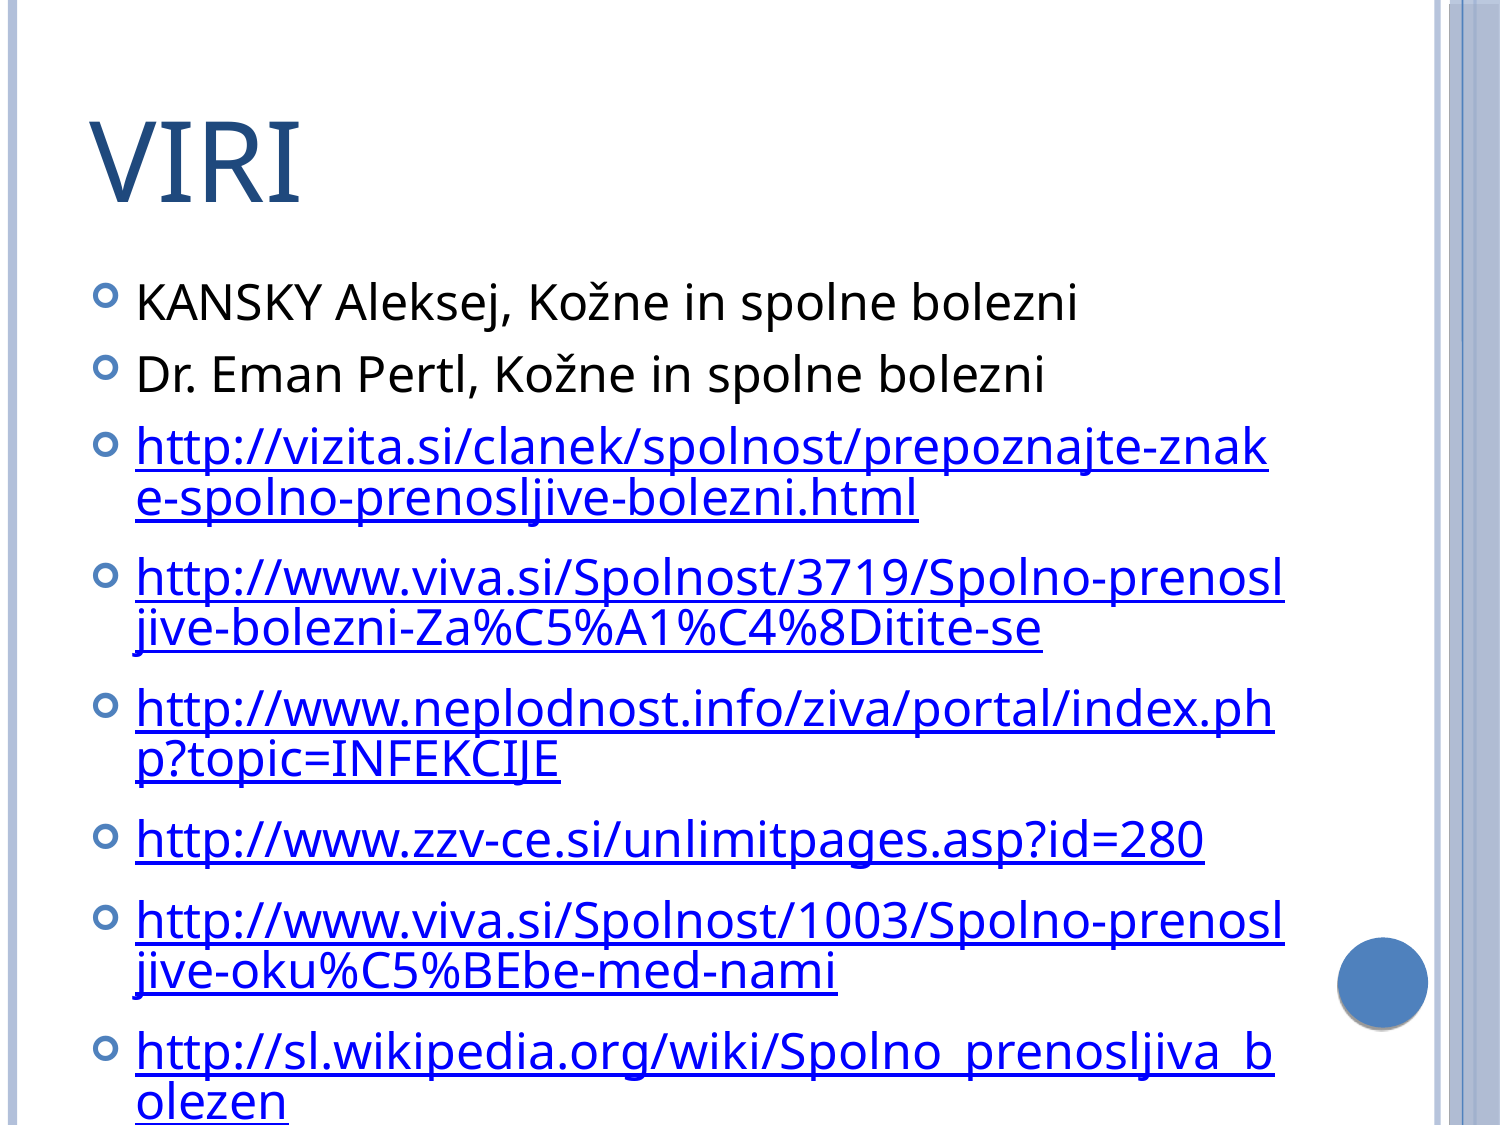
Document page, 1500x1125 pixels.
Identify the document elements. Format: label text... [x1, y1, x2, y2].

title viri [75, 45, 1300, 233]
list KANSKY Aleksej, Kožne in spolne bolezni Dr. Eman Pertl, Kožne in spolne bolezni http://vizita.si/clanek/spolnost/prepoznajte-znake-spolno-prenosljive-bolezni.html http://www.viva.si/Spolnost/3719/Spolno-prenosljive-bolezni-Za%C5%A1%C4%8Ditite-se http://www.neplodnost.info/ziva/portal/index.php?topic=INFEKCIJE http://www.zzv-ce.si/unlimitpages.asp?id=280 http://www.viva.si/Spolnost/1003/Spolno-prenosljive-oku%C5%BEbe-med-nami http://sl.wikipedia.org/wiki/Spolno_prenosljiva_bolezen http://www.tosemjaz.net/clanki/496/category.html [75, 262, 1300, 1062]
